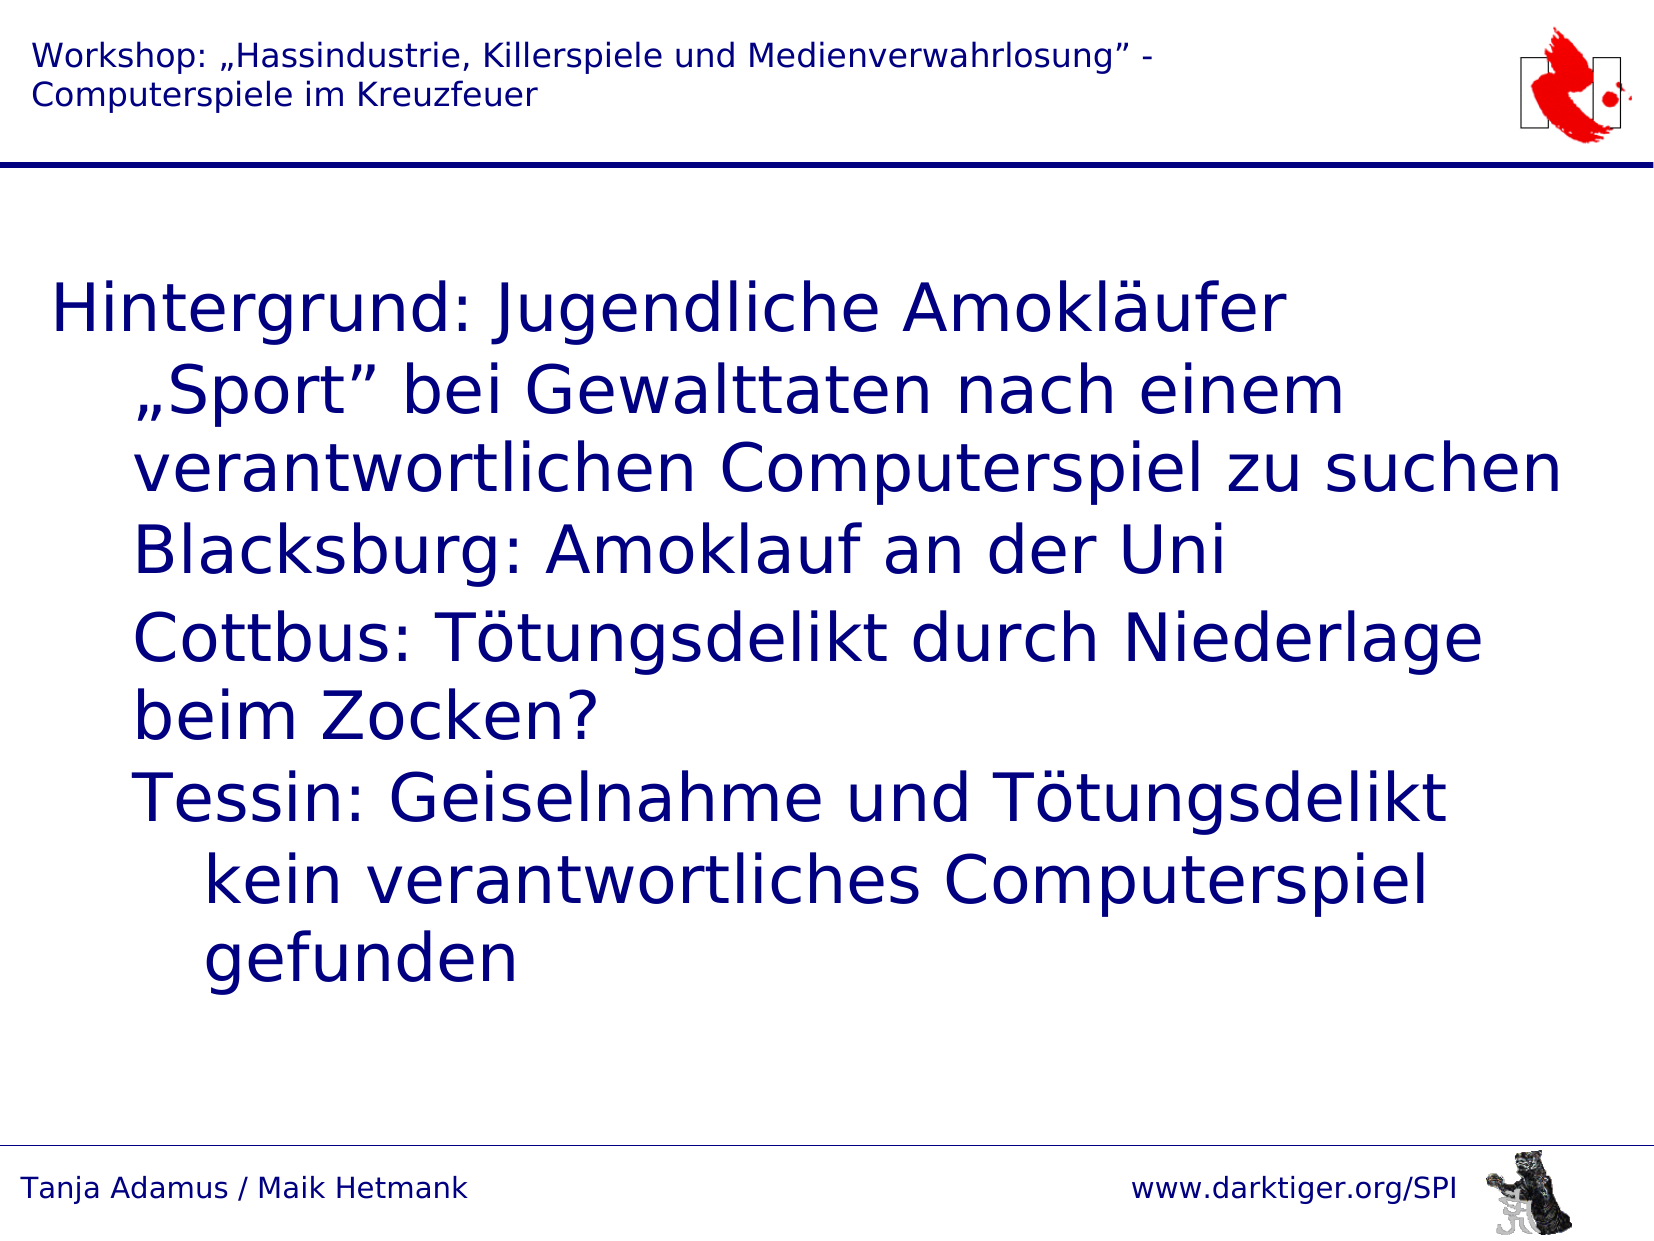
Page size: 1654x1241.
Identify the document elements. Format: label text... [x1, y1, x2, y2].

text_box „Sport” bei Gewalttaten nach einem verantwortlichen Computerspiel zu suchen [118, 344, 1625, 515]
text_box Blacksburg: Amoklauf an der Uni [118, 515, 1625, 592]
picture [1503, 16, 1632, 148]
text_box Cottbus: Tötungsdelikt durch Niederlage beim Zocken? [118, 592, 1625, 751]
text_box Hintergrund: Jugendliche Amokläufer [35, 261, 1565, 355]
picture [1486, 1150, 1572, 1235]
text_box Workshop: „Hassindustrie, Killerspiele und Medienverwahrlosung” - Computerspiele im Kreuzfeuer [16, 29, 1418, 178]
text_box kein verantwortliches Computerspiel gefunden [188, 834, 1595, 1005]
text_box Tessin: Geiselnahme und Tötungsdelikt [118, 751, 1625, 845]
